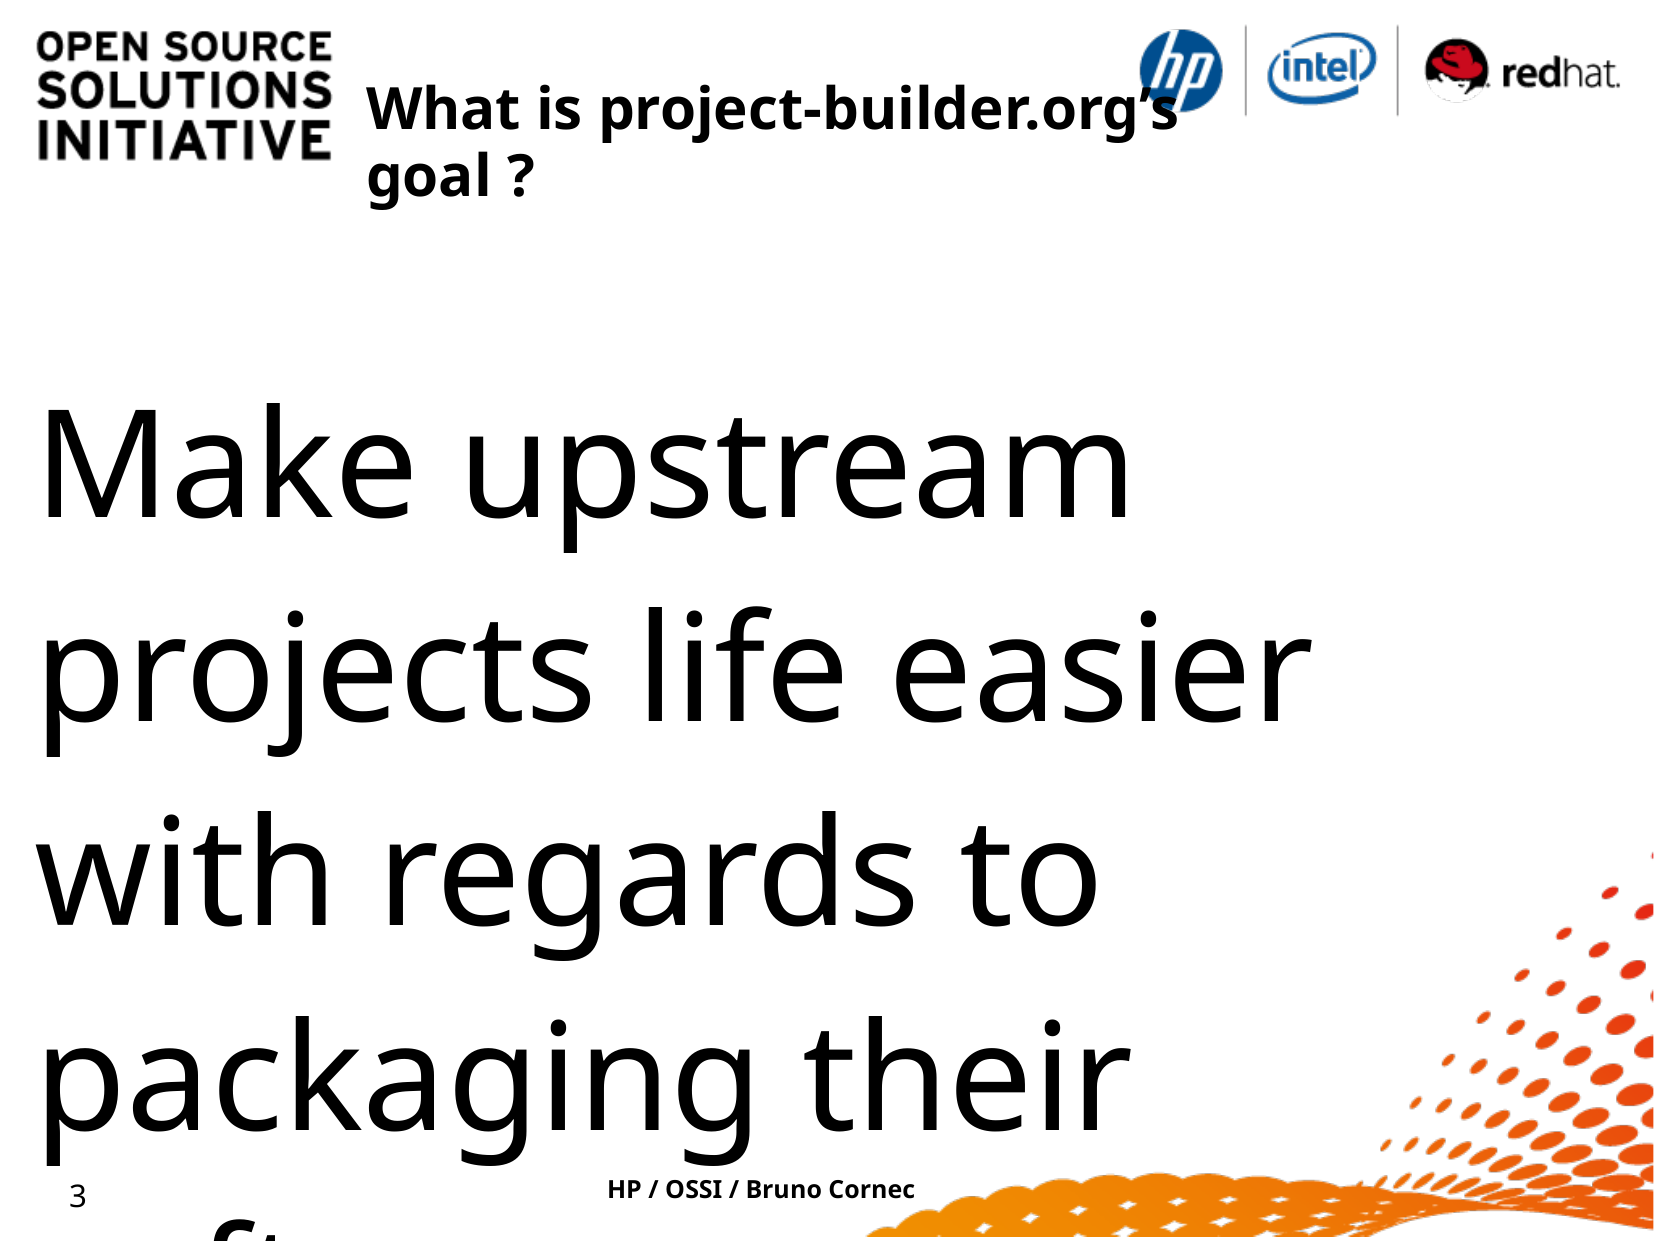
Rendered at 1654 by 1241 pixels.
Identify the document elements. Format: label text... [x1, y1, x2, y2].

picture [0, 0, 1654, 1237]
list Make upstream projects life easier with regards to packaging their software [34, 356, 1642, 972]
title What is project-builder.org’s goal ? [366, 62, 1280, 224]
